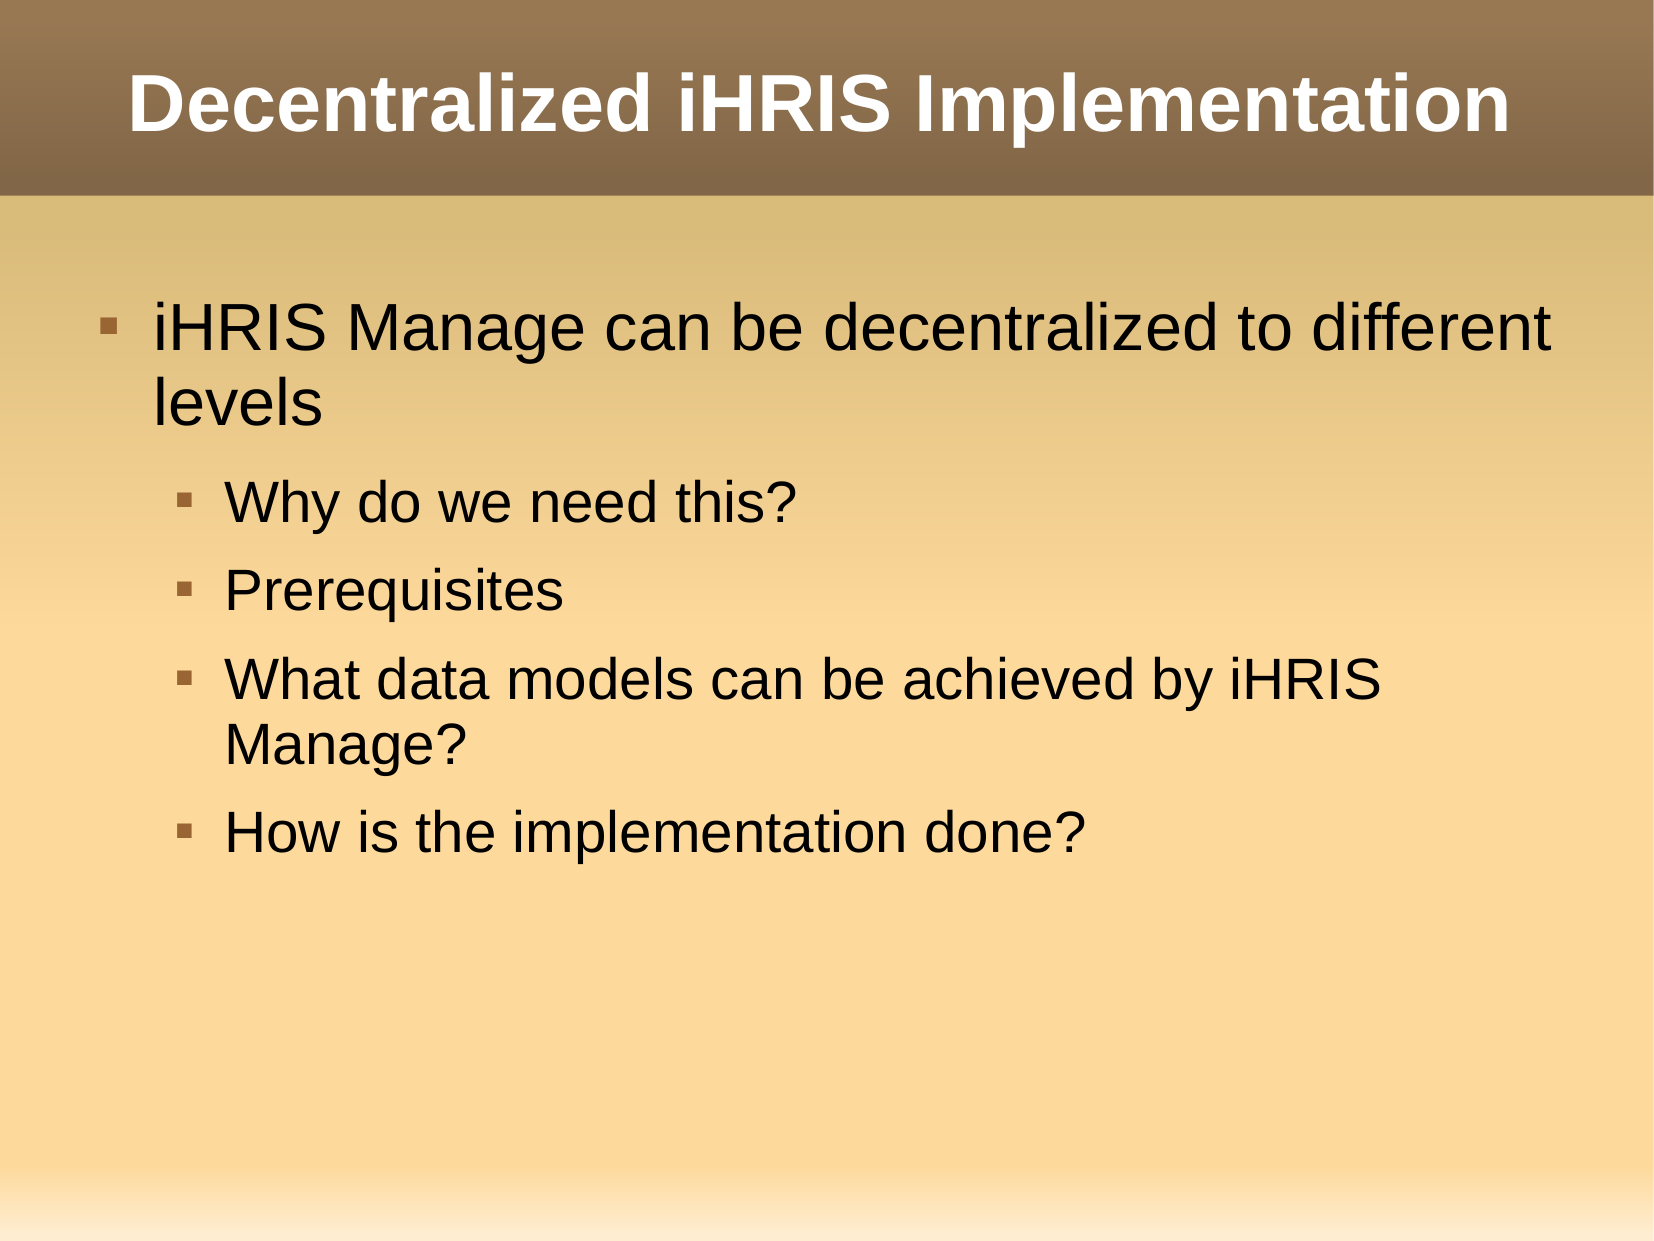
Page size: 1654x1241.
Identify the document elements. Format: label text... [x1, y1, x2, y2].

title Decentralized iHRIS Implementation [76, 0, 1565, 208]
picture [0, 0, 1654, 1241]
list iHRIS Manage can be decentralized to different levels Why do we need this? Prerequisites What data models can be achieved by iHRIS Manage? How is the implementation done? [82, 290, 1571, 1109]
